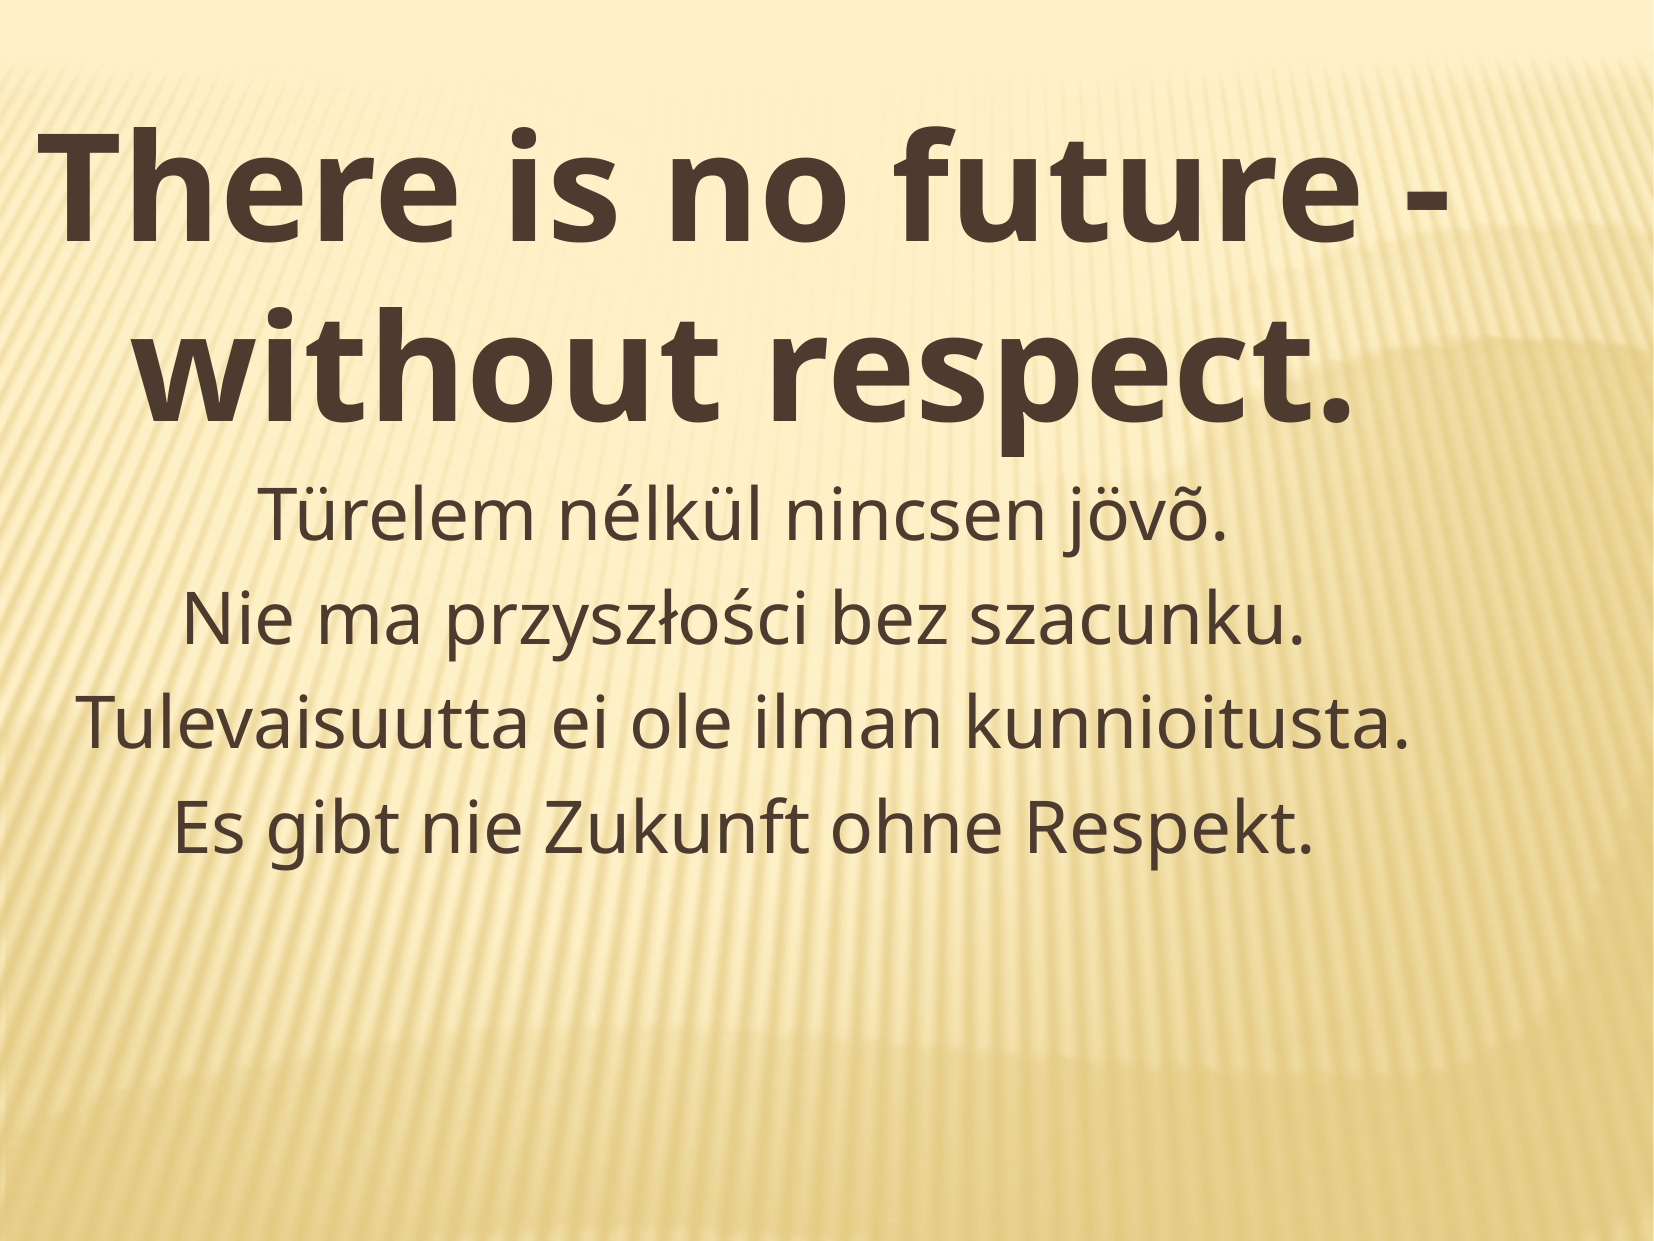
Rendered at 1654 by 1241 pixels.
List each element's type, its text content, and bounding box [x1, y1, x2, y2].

subtitle There is no future - without respect. Türelem nélkül nincsen jövõ. Nie ma przyszłości bez szacunku. Tulevaisuutta ei ole ilman kunnioitusta. Es gibt nie Zukunft ohne Respekt. [0, 29, 1489, 1034]
